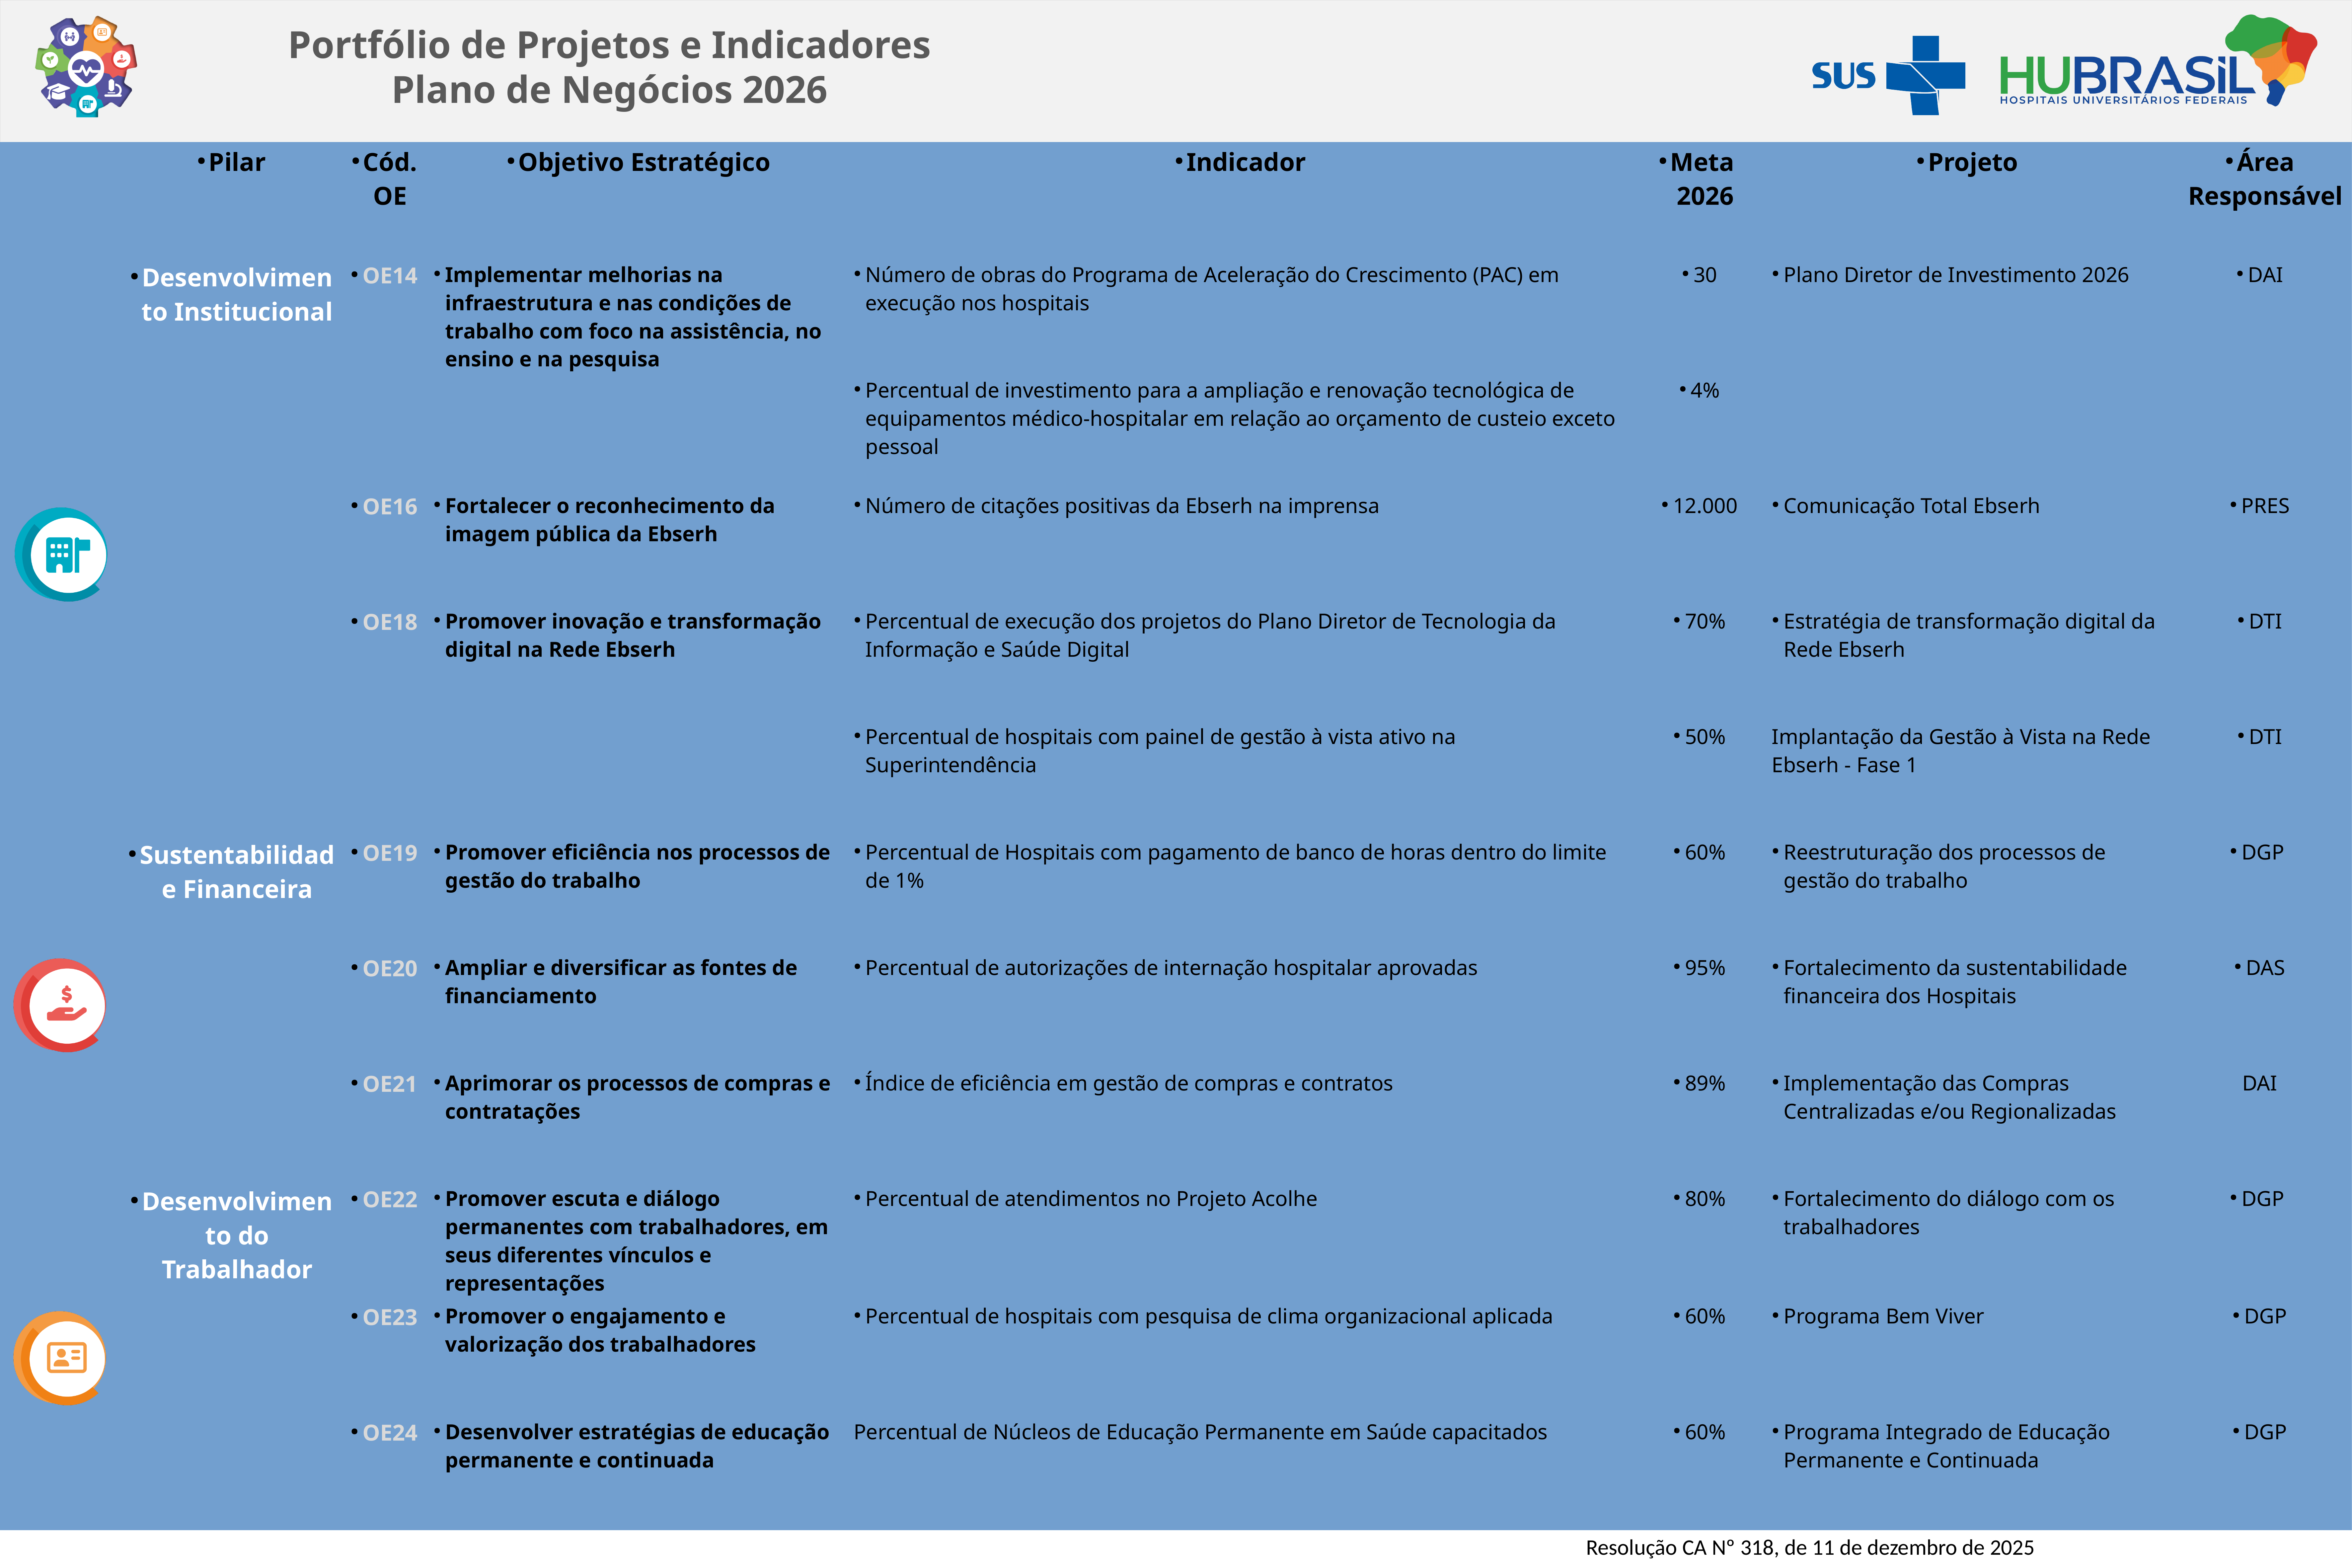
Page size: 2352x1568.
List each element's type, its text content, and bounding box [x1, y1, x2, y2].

table_cell Ampliar e diversificar as fontes de financiamento [428, 950, 849, 1066]
table_cell Índice de eficiência em gestão de compras e contratos [849, 1066, 1632, 1181]
table_cell 60% [1632, 1415, 1767, 1530]
table_header Meta 2026 [1632, 142, 1767, 258]
table_cell OE18 [340, 604, 428, 835]
table_cell Fortalecimento do diálogo com os trabalhadores [1767, 1181, 2167, 1299]
table_cell DGP [2167, 1415, 2352, 1530]
table_cell Percentual de atendimentos no Projeto Acolhe [849, 1181, 1632, 1299]
table_cell Número de citações positivas da Ebserh na imprensa [849, 488, 1632, 604]
table_cell Plano Diretor de Investimento 2026 [1767, 258, 2167, 488]
table_cell DGP [2167, 1299, 2352, 1415]
table_cell 60% [1632, 1299, 1767, 1415]
table_cell OE16 [340, 488, 428, 604]
text_box [0, 0, 2352, 142]
table_cell Percentual de investimento para a ampliação e renovação tecnológica de equipamentos médico-hospitalar em relação ao orçamento de custeio exceto pessoal [849, 373, 1632, 488]
table_cell OE21 [340, 1066, 428, 1181]
table_cell Desenvolver estratégias de educação permanente e continuada [428, 1415, 849, 1530]
table_cell [0, 1181, 123, 1530]
table_cell OE22 [340, 1181, 428, 1299]
table_cell DTI [2167, 604, 2352, 719]
table_cell Número de obras do Programa de Aceleração do Crescimento (PAC) em execução nos hospitais [849, 258, 1632, 373]
table_cell Percentual de execução dos projetos do Plano Diretor de Tecnologia da Informação e Saúde Digital [849, 604, 1632, 719]
table_cell DTI [2167, 719, 2352, 835]
table_cell DGP [2167, 1181, 2352, 1299]
table_cell Implementar melhorias na infraestrutura e nas condições de trabalho com foco na assistência, no ensino e na pesquisa [428, 258, 849, 488]
table_cell OE24 [340, 1415, 428, 1530]
table_cell [0, 835, 123, 1181]
table_cell 80% [1632, 1181, 1767, 1299]
table_cell 30 [1632, 258, 1767, 373]
table_cell Percentual de hospitais com painel de gestão à vista ativo na Superintendência [849, 719, 1632, 835]
table_cell 95% [1632, 950, 1767, 1066]
table_cell OE19 [340, 835, 428, 950]
table_cell Promover escuta e diálogo permanentes com trabalhadores, em seus diferentes vínculos e representações [428, 1181, 849, 1299]
table_cell Percentual de Hospitais com pagamento de banco de horas dentro do limite de 1% [849, 835, 1632, 950]
table_cell 12.000 [1632, 488, 1767, 604]
table_cell DGP [2167, 835, 2352, 950]
table_header Indicador [849, 142, 1632, 258]
text_box Portfólio de Projetos e Indicadores Plano de Negócios 2026 [138, 9, 1176, 74]
table_cell Desenvolvimento Institucional [123, 258, 340, 835]
table_cell PRES [2167, 488, 2352, 604]
table_cell Desenvolvimento do Trabalhador [123, 1181, 340, 1530]
table_cell Percentual de Núcleos de Educação Permanente em Saúde capacitados [849, 1415, 1632, 1530]
table_cell Implementação das Compras Centralizadas e/ou Regionalizadas [1767, 1066, 2167, 1181]
table_header Objetivo Estratégico [428, 142, 849, 258]
table_cell OE20 [340, 950, 428, 1066]
table_cell DAS [2167, 950, 2352, 1066]
table_cell 50% [1632, 719, 1767, 835]
table_cell Percentual de hospitais com pesquisa de clima organizacional aplicada [849, 1299, 1632, 1415]
table_cell Implantação da Gestão à Vista na Rede Ebserh - Fase 1 [1767, 719, 2167, 835]
picture [1999, 14, 2319, 107]
table_cell DAI [2167, 258, 2352, 488]
picture [4, 950, 114, 1060]
table_cell Fortalecer o reconhecimento da imagem pública da Ebserh [428, 488, 849, 604]
table_cell Promover o engajamento e valorização dos trabalhadores [428, 1299, 849, 1415]
table_cell Aprimorar os processos de compras e contratações [428, 1066, 849, 1181]
table_cell Programa Integrado de Educação Permanente e Continuada [1767, 1415, 2167, 1530]
table_cell Reestruturação dos processos de gestão do trabalho [1767, 835, 2167, 950]
table_cell Sustentabilidade Financeira [123, 835, 340, 1181]
table_header Cód. OE [340, 142, 428, 258]
picture [4, 1303, 114, 1413]
table_cell Estratégia de transformação digital da Rede Ebserh [1767, 604, 2167, 719]
table_cell Promover eficiência nos processos de gestão do trabalho [428, 835, 849, 950]
picture [1812, 36, 1965, 115]
table_cell OE23 [340, 1299, 428, 1415]
table_header Área Responsável [2167, 142, 2352, 258]
picture [6, 499, 116, 609]
table_cell 60% [1632, 835, 1767, 950]
table_header [0, 142, 123, 258]
table_cell 70% [1632, 604, 1767, 719]
text_box Resolução CA Nº 318, de 11 de dezembro de 2025 [1581, 1530, 2349, 1562]
table_cell Fortalecimento da sustentabilidade financeira dos Hospitais [1767, 950, 2167, 1066]
table_cell 89% [1632, 1066, 1767, 1181]
table_cell Programa Bem Viver [1767, 1299, 2167, 1415]
table_cell Promover inovação e transformação digital na Rede Ebserh [428, 604, 849, 835]
table_cell 4% [1632, 373, 1767, 488]
table_header Pilar [123, 142, 340, 258]
picture [33, 9, 138, 121]
table_cell DAI [2167, 1066, 2352, 1181]
table_cell Comunicação Total Ebserh [1767, 488, 2167, 604]
table_cell Percentual de autorizações de internação hospitalar aprovadas [849, 950, 1632, 1066]
table_cell OE14 [340, 258, 428, 488]
table_header Projeto [1767, 142, 2167, 258]
table_cell [0, 258, 123, 835]
